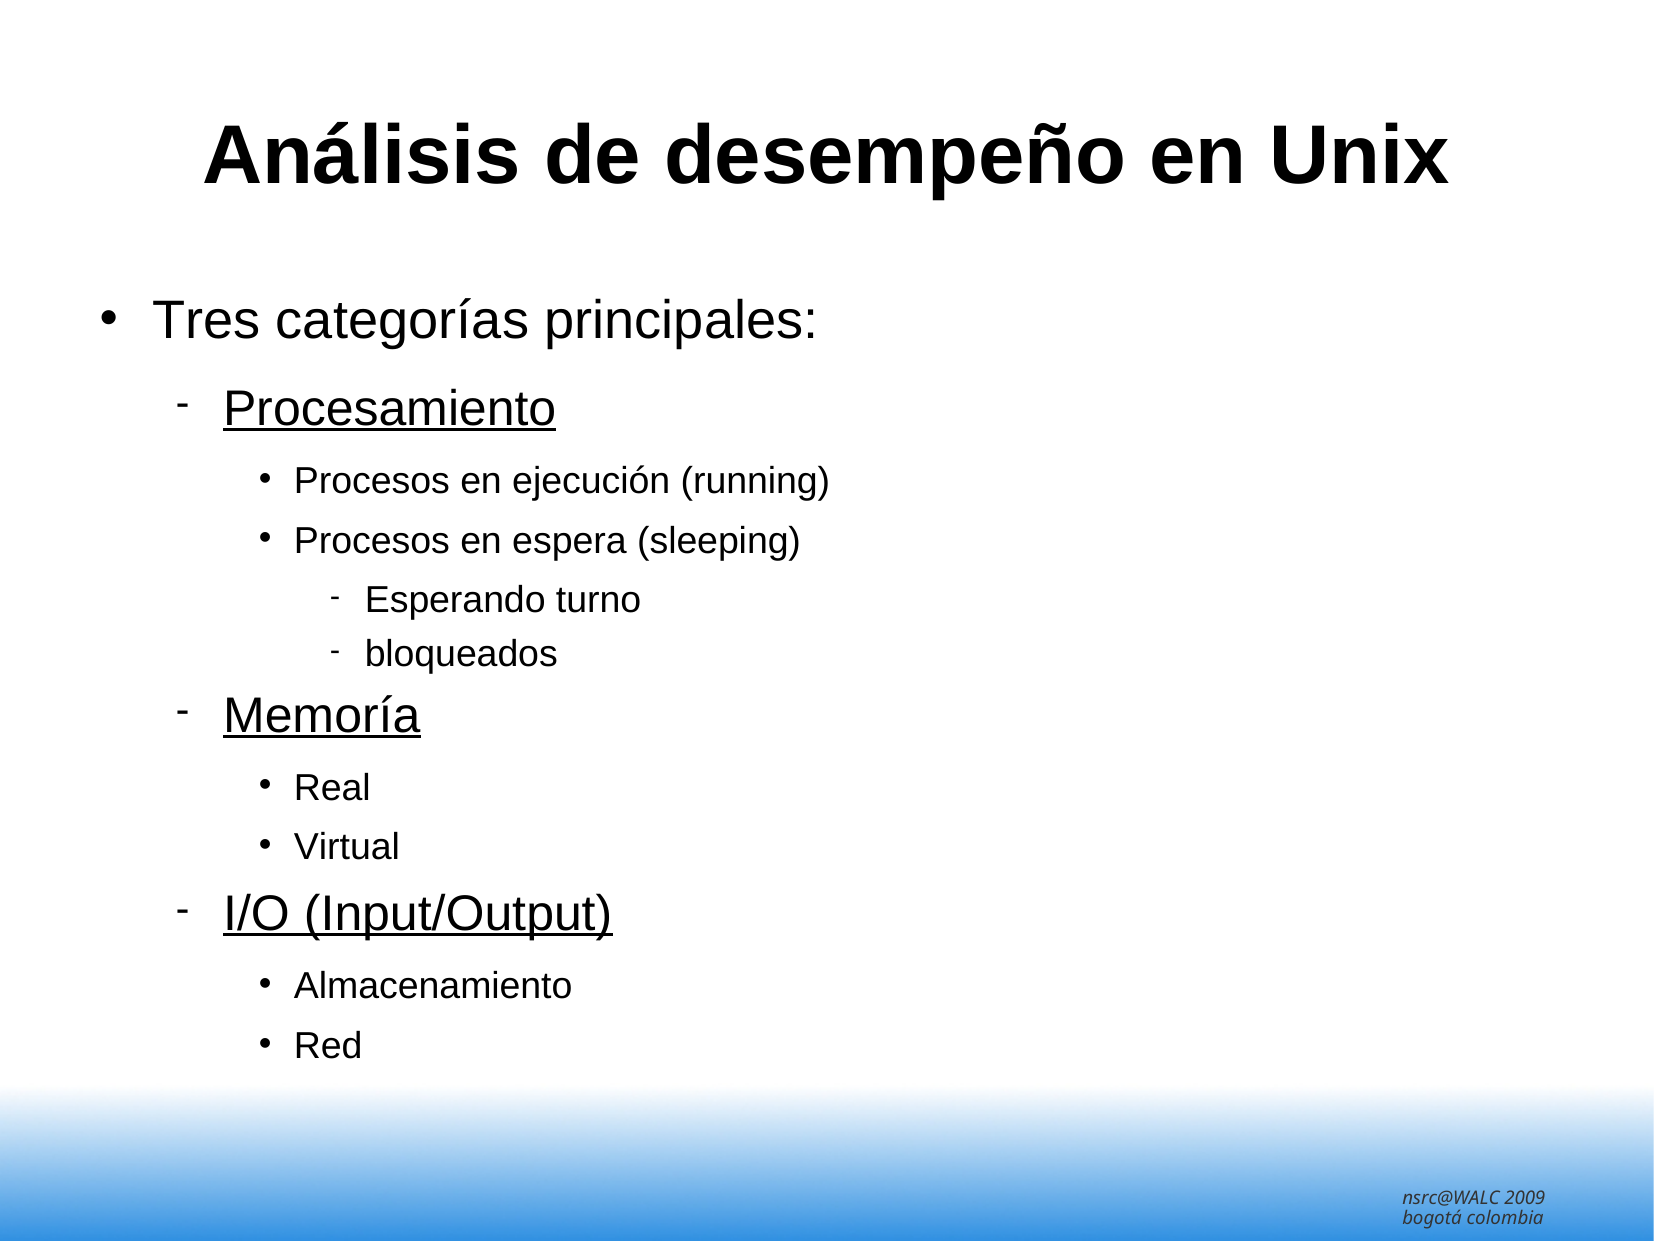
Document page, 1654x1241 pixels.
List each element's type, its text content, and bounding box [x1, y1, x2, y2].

list Tres categorías principales: Procesamiento Procesos en ejecución (running) Procesos en espera (sleeping) Esperando turno bloqueados Memoría Real Virtual I/O (Input/Output)‏ Almacenamiento Red [82, 290, 1571, 1109]
title Análisis de desempeño en Unix [82, 49, 1571, 257]
picture [0, 1083, 1654, 1241]
